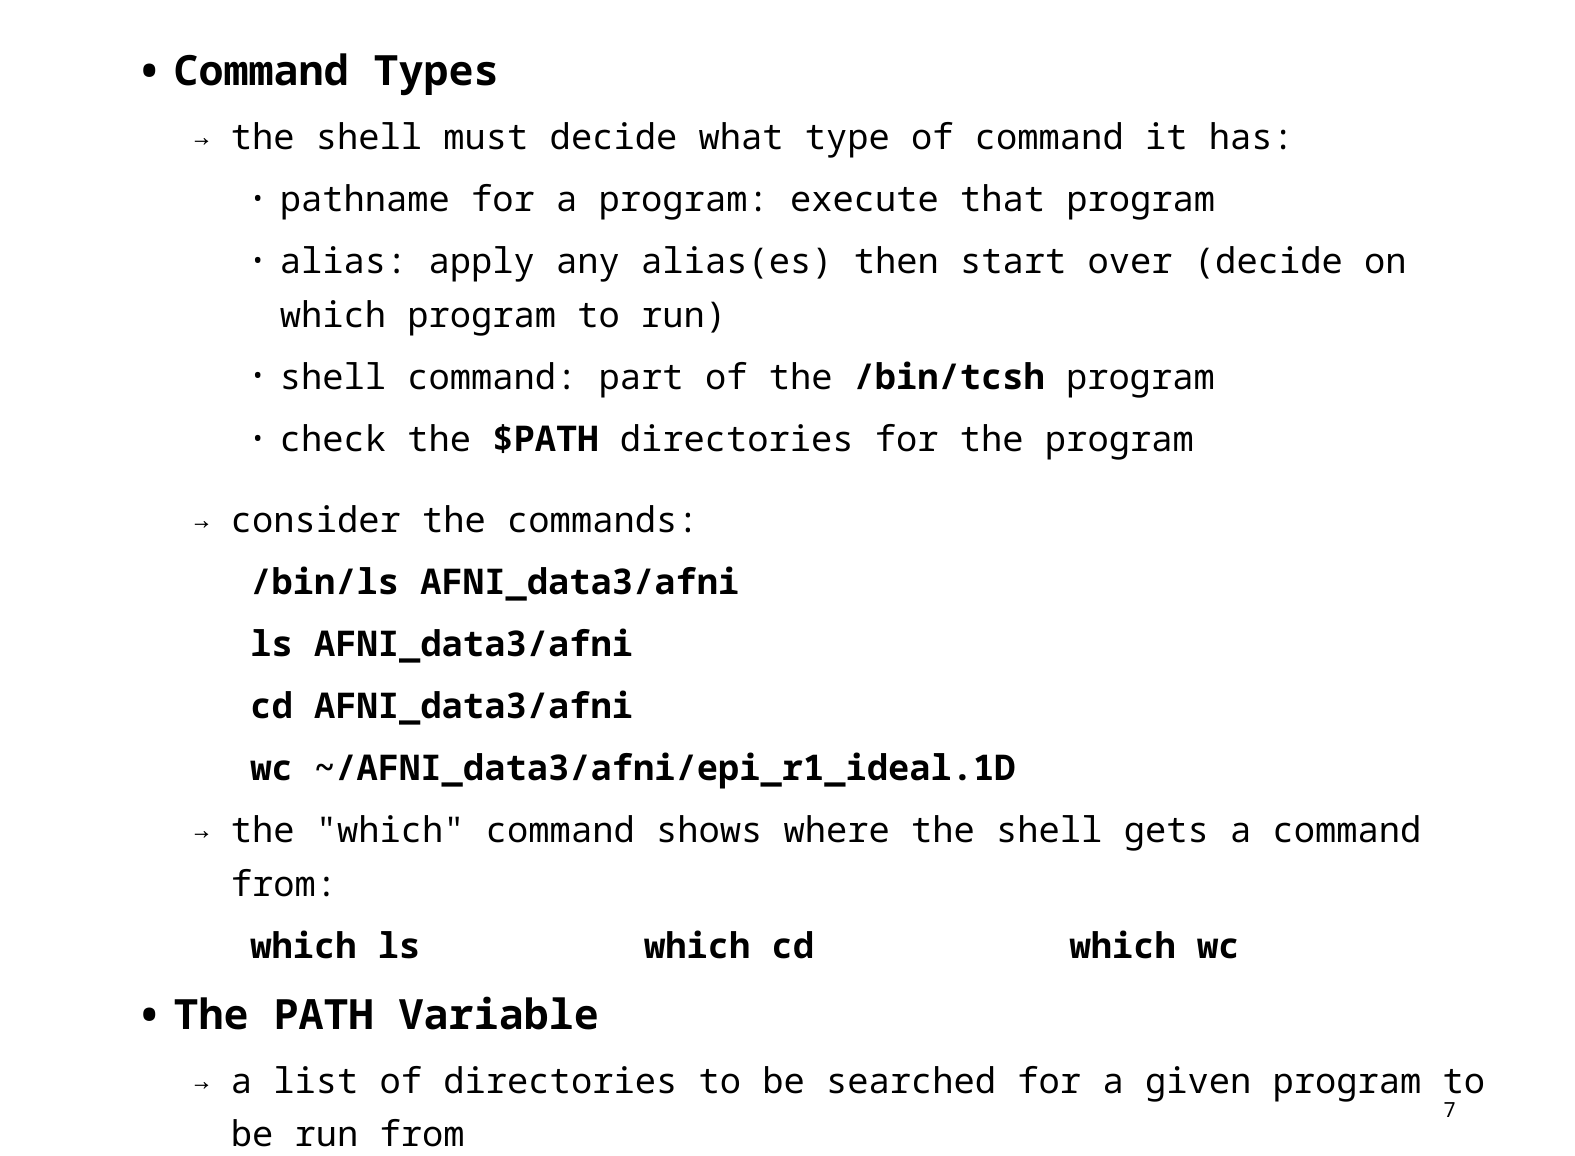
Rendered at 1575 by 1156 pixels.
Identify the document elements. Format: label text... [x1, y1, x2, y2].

list Command Types the shell must decide what type of command it has: pathname for a program: execute that program alias: apply any alias(es) then start over (decide on which program to run) shell command: part of the /bin/tcsh program check the $PATH directories for the program consider the commands: /bin/ls AFNI_data3/afni ls AFNI_data3/afni cd AFNI_data3/afni wc ~/AFNI_data3/afni/epi_r1_ideal.1D the "which" command shows where the shell gets a command from: which ls which cd which wc The PATH Variable a list of directories to be searched for a given program to be run from the $path and $PATH variables are identical, but are represented differently commands: echo $PATH echo $path cat ~/.cshrc [118, 27, 1538, 1137]
